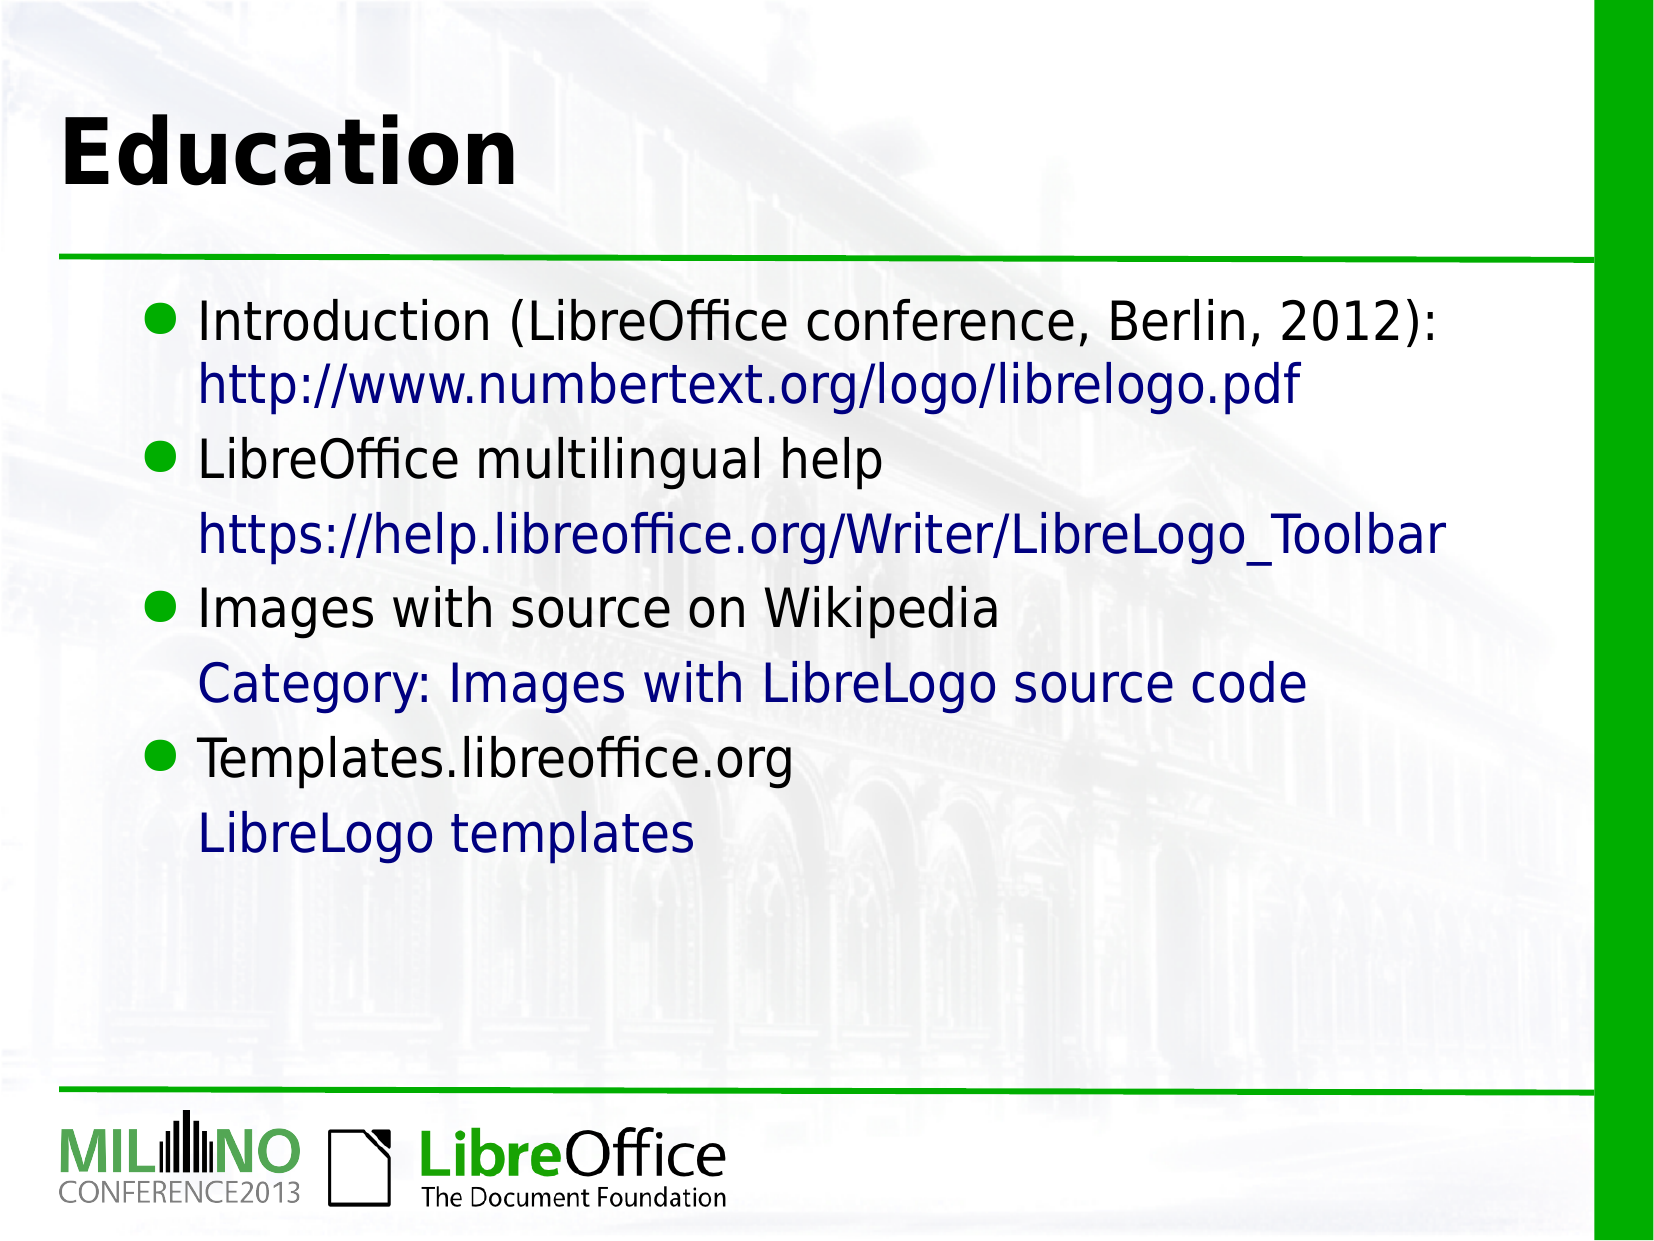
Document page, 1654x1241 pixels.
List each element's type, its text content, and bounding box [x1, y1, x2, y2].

title Education [59, 49, 1548, 257]
list Introduction (LibreOffice conference, Berlin, 2012): http://www.numbertext.org/logo/librelogo.pdf LibreOffice multilingual help https://help.libreoffice.org/Writer/LibreLogo_Toolbar Images with source on Wikipedia Category: Images with LibreLogo source code Templates.libreoffice.org LibreLogo templates [35, 290, 1524, 1010]
picture [1, 0, 1594, 1241]
